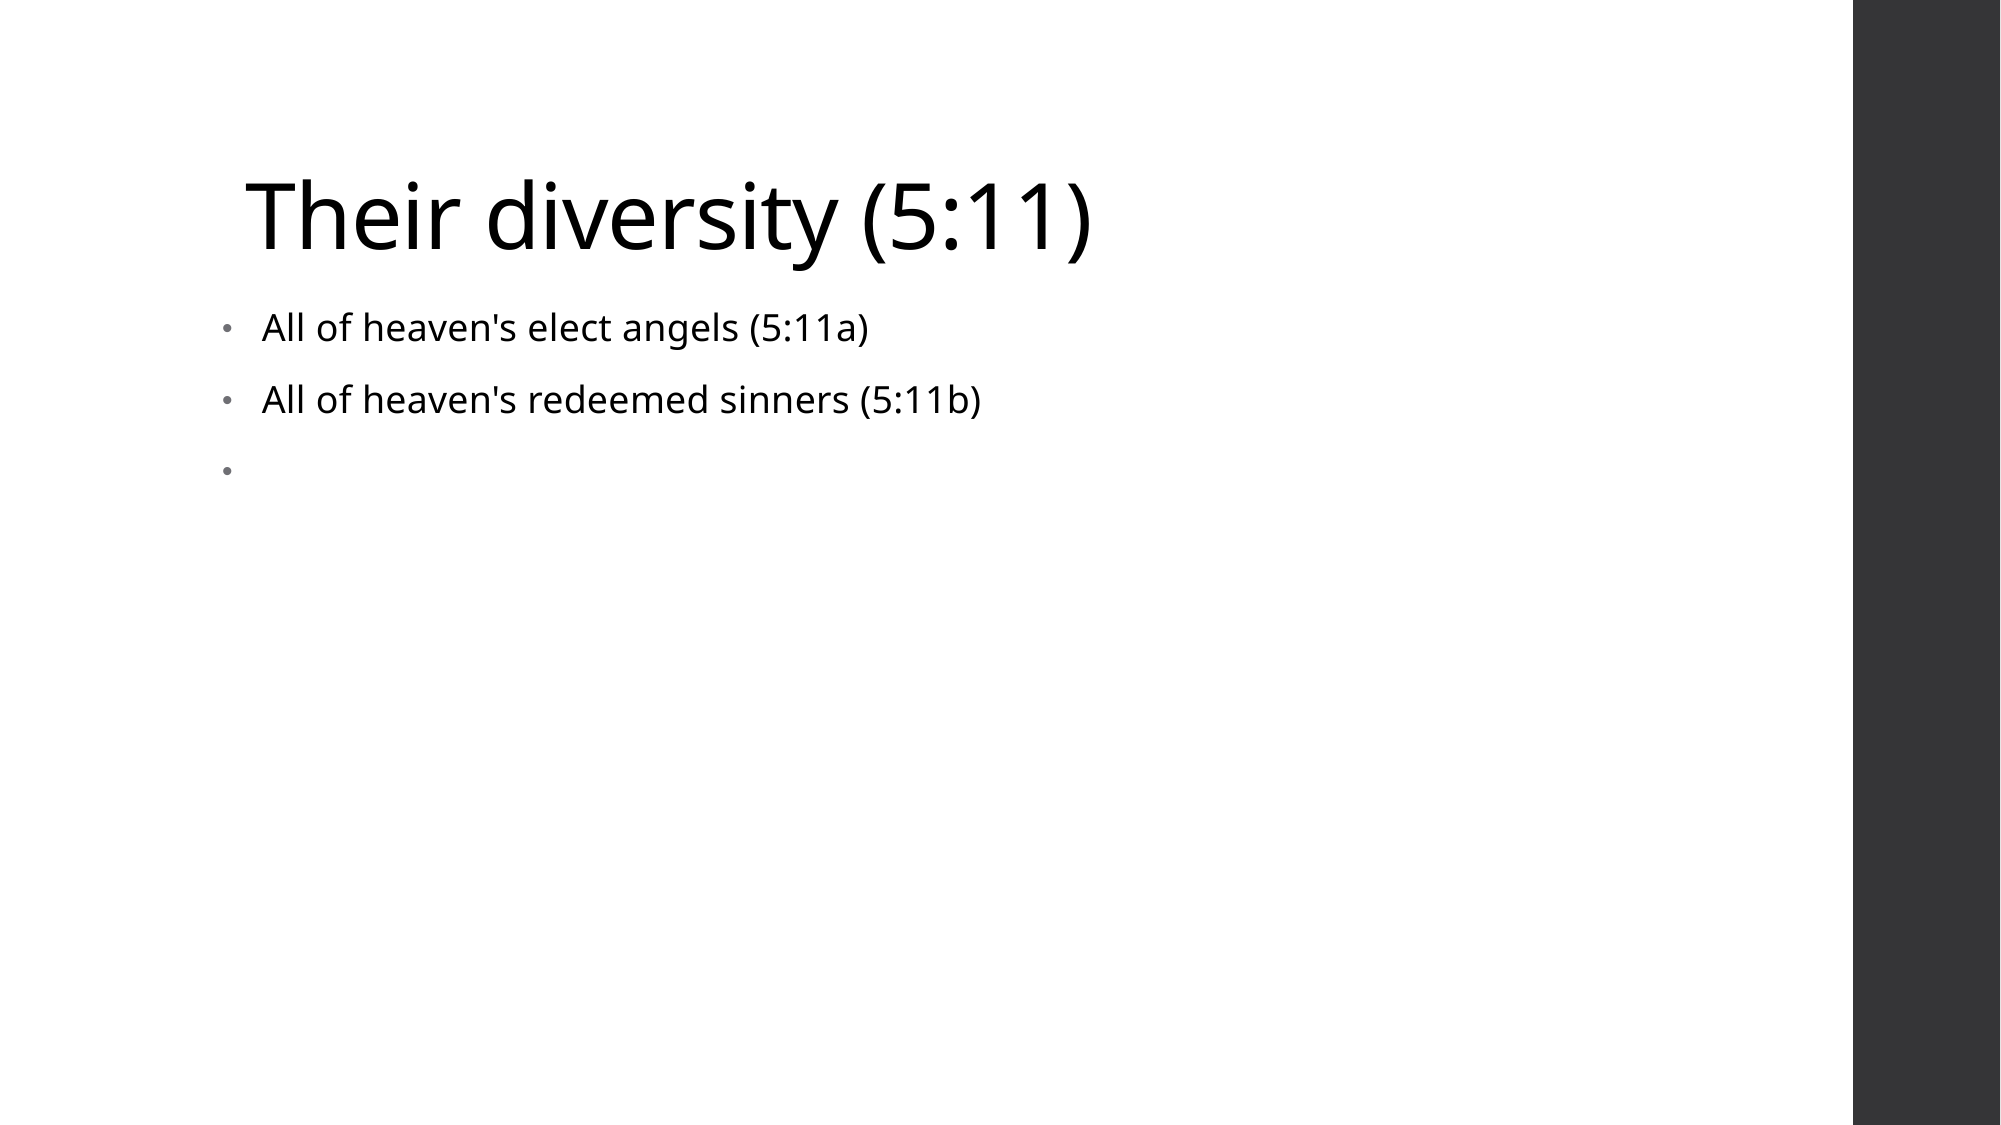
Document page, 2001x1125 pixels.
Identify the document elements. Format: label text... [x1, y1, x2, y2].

title Their diversity (5:11) [206, 60, 1797, 278]
list All of heaven's elect angels (5:11a) All of heaven's redeemed sinners (5:11b) [206, 299, 1617, 1014]
